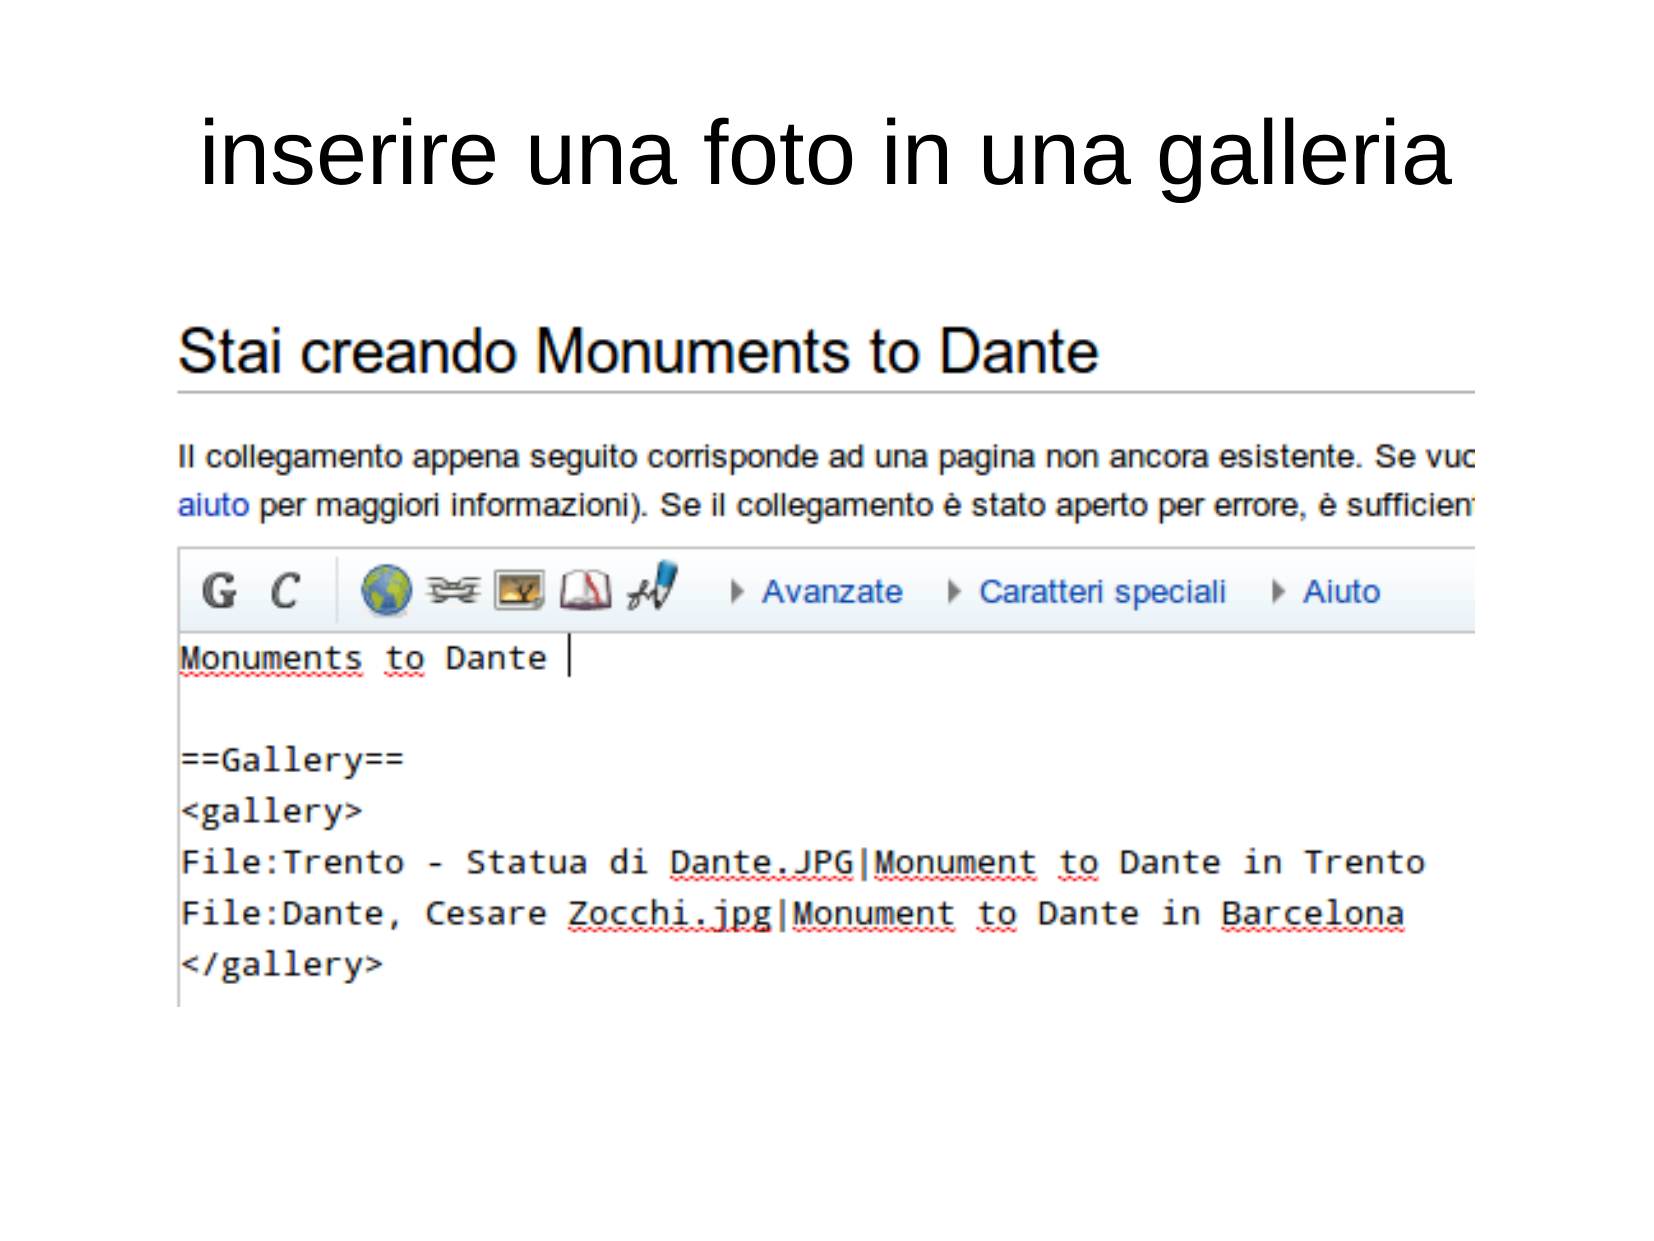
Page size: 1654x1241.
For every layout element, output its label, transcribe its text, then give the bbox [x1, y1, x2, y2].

picture [145, 292, 1475, 1007]
title inserire una foto in una galleria [82, 49, 1571, 257]
